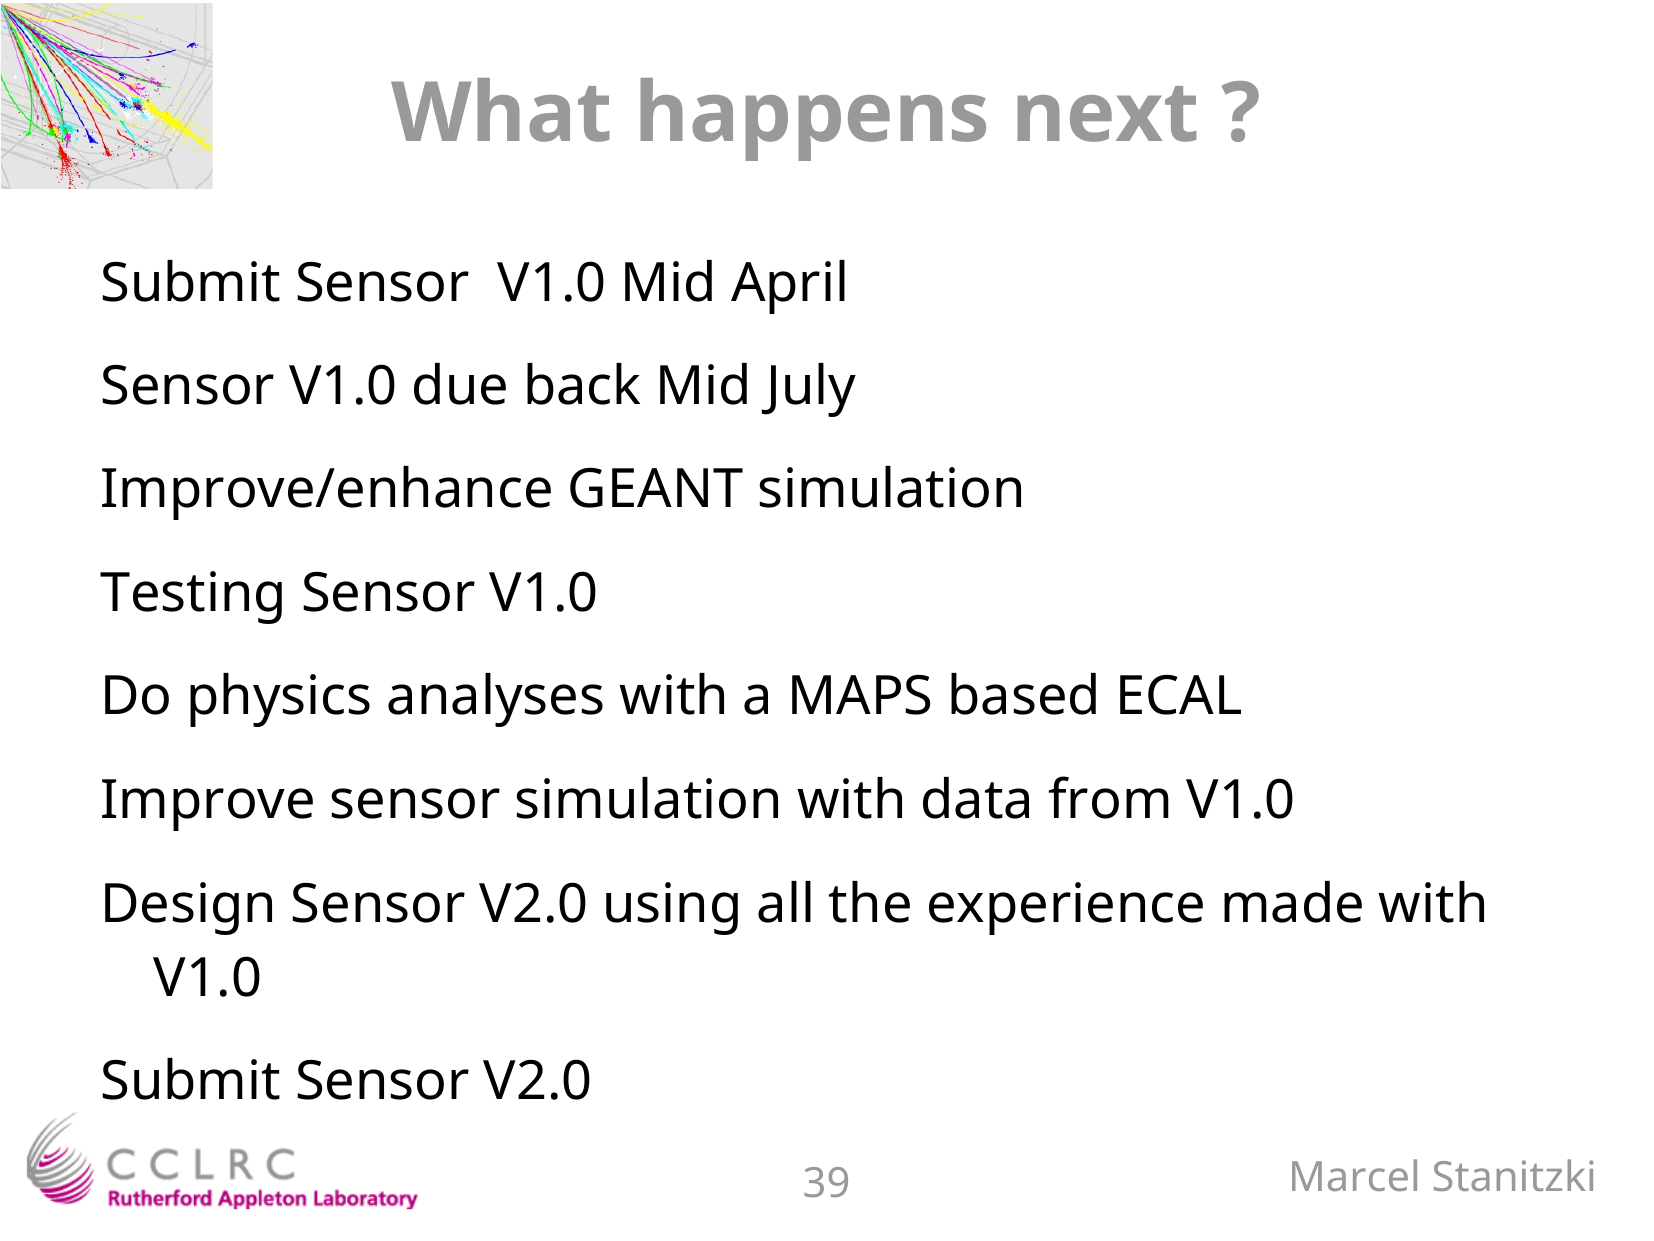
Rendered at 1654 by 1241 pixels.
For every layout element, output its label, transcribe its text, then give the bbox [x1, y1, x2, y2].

list Submit Sensor V1.0 Mid April Sensor V1.0 due back Mid July Improve/enhance GEANT simulation Testing Sensor V1.0 Do physics analyses with a MAPS based ECAL Improve sensor simulation with data from V1.0 Design Sensor V2.0 using all the experience made with V1.0 Submit Sensor V2.0 [82, 242, 1571, 1062]
picture [19, 1110, 426, 1212]
picture [0, 3, 213, 189]
title What happens next ? [203, 5, 1451, 213]
